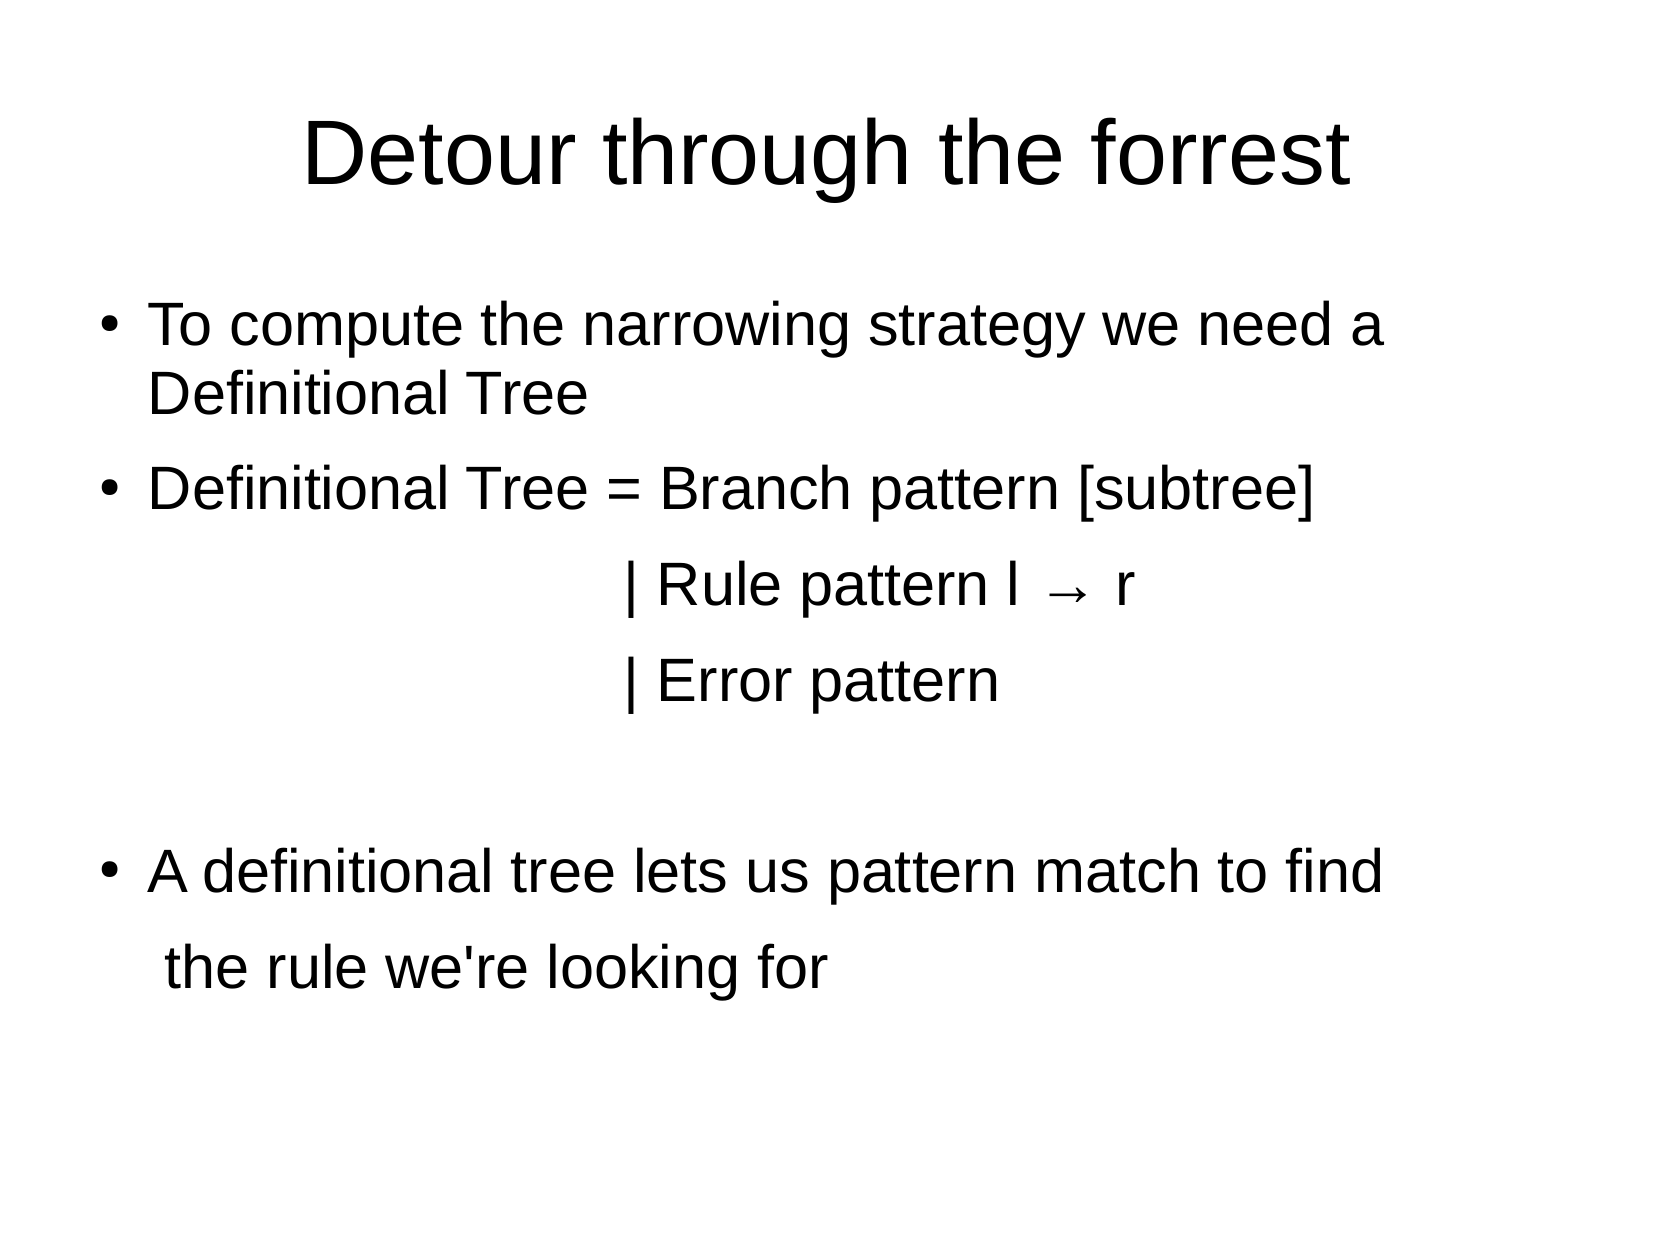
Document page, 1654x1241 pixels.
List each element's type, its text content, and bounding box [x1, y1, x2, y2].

list To compute the narrowing strategy we need a Definitional Tree Definitional Tree = Branch pattern [subtree] | Rule pattern l → r | Error pattern A definitional tree lets us pattern match to find the rule we're looking for [82, 290, 1571, 1010]
title Detour through the forrest [82, 49, 1571, 257]
